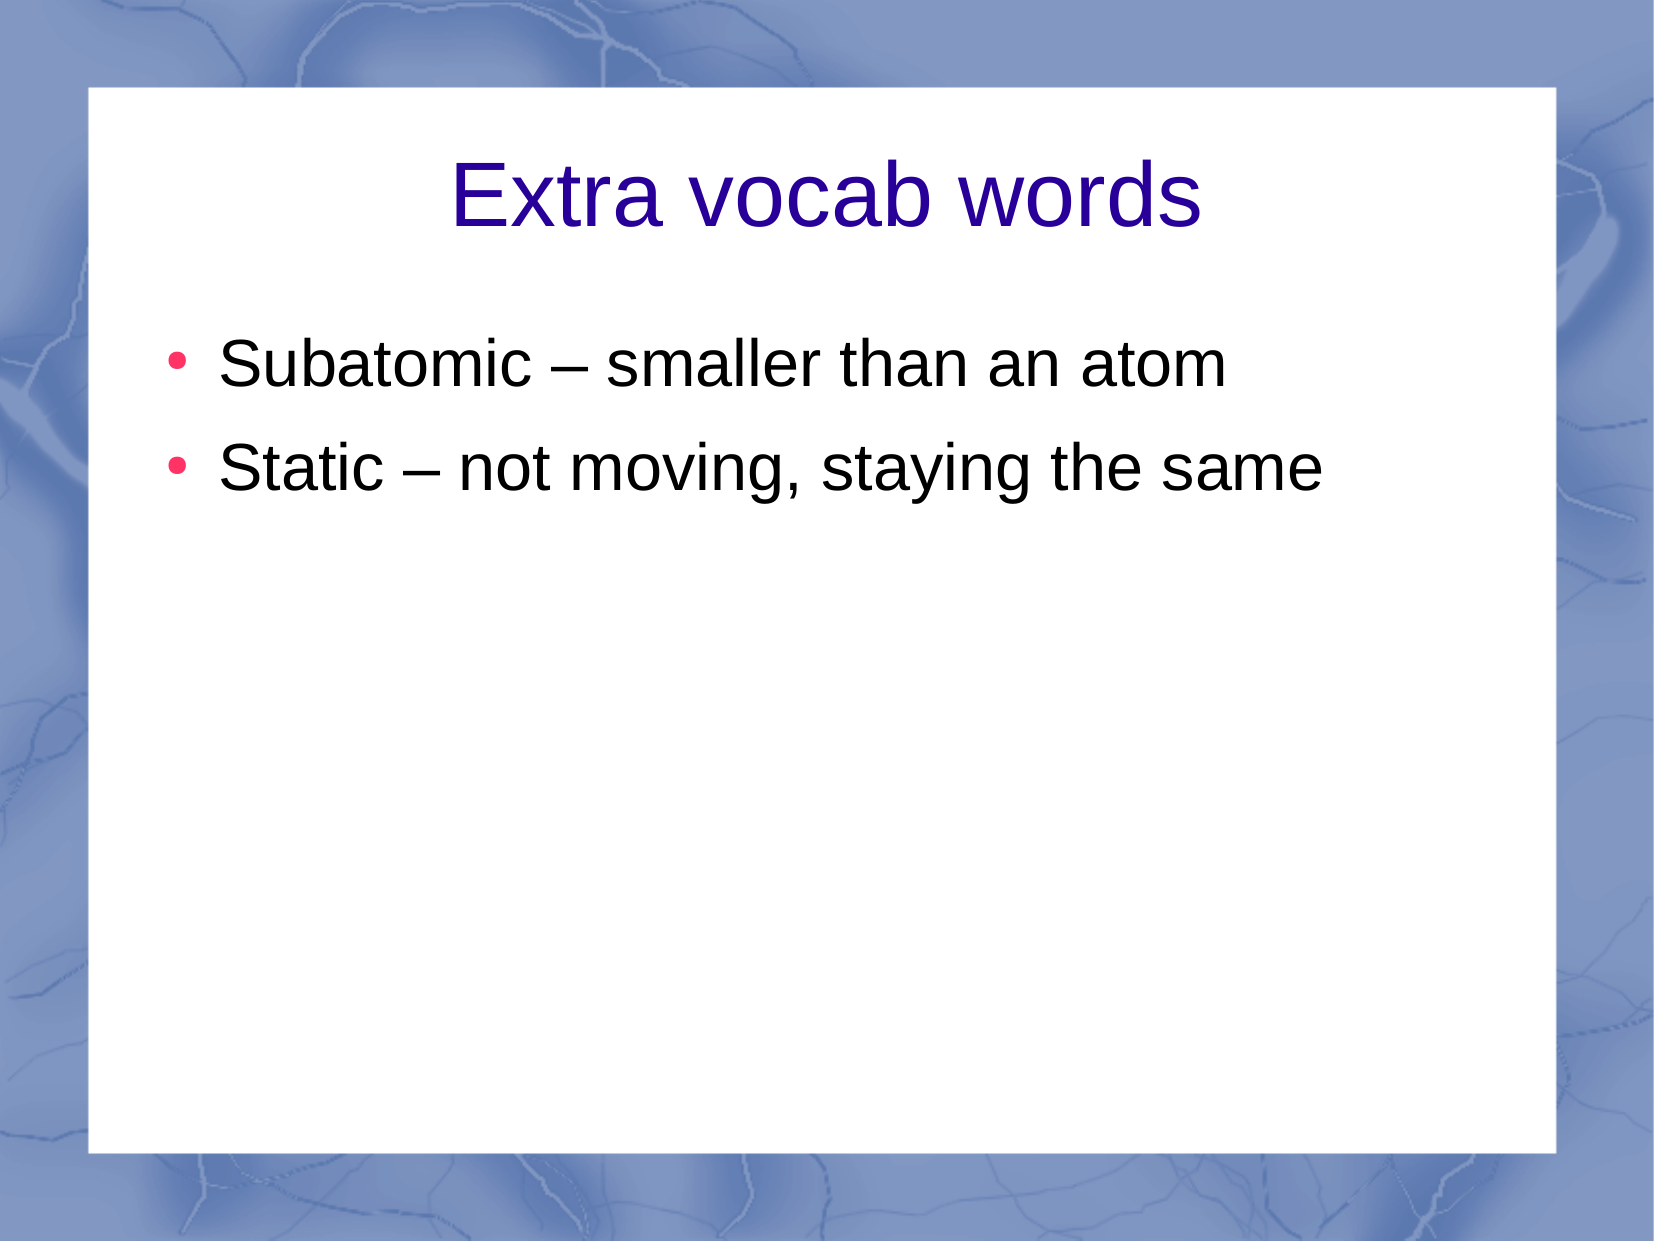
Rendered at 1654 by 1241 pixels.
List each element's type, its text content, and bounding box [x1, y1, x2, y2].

picture [0, 0, 1654, 1241]
title Extra vocab words [118, 98, 1536, 291]
list Subatomic – smaller than an atom Static – not moving, staying the same [147, 325, 1506, 996]
